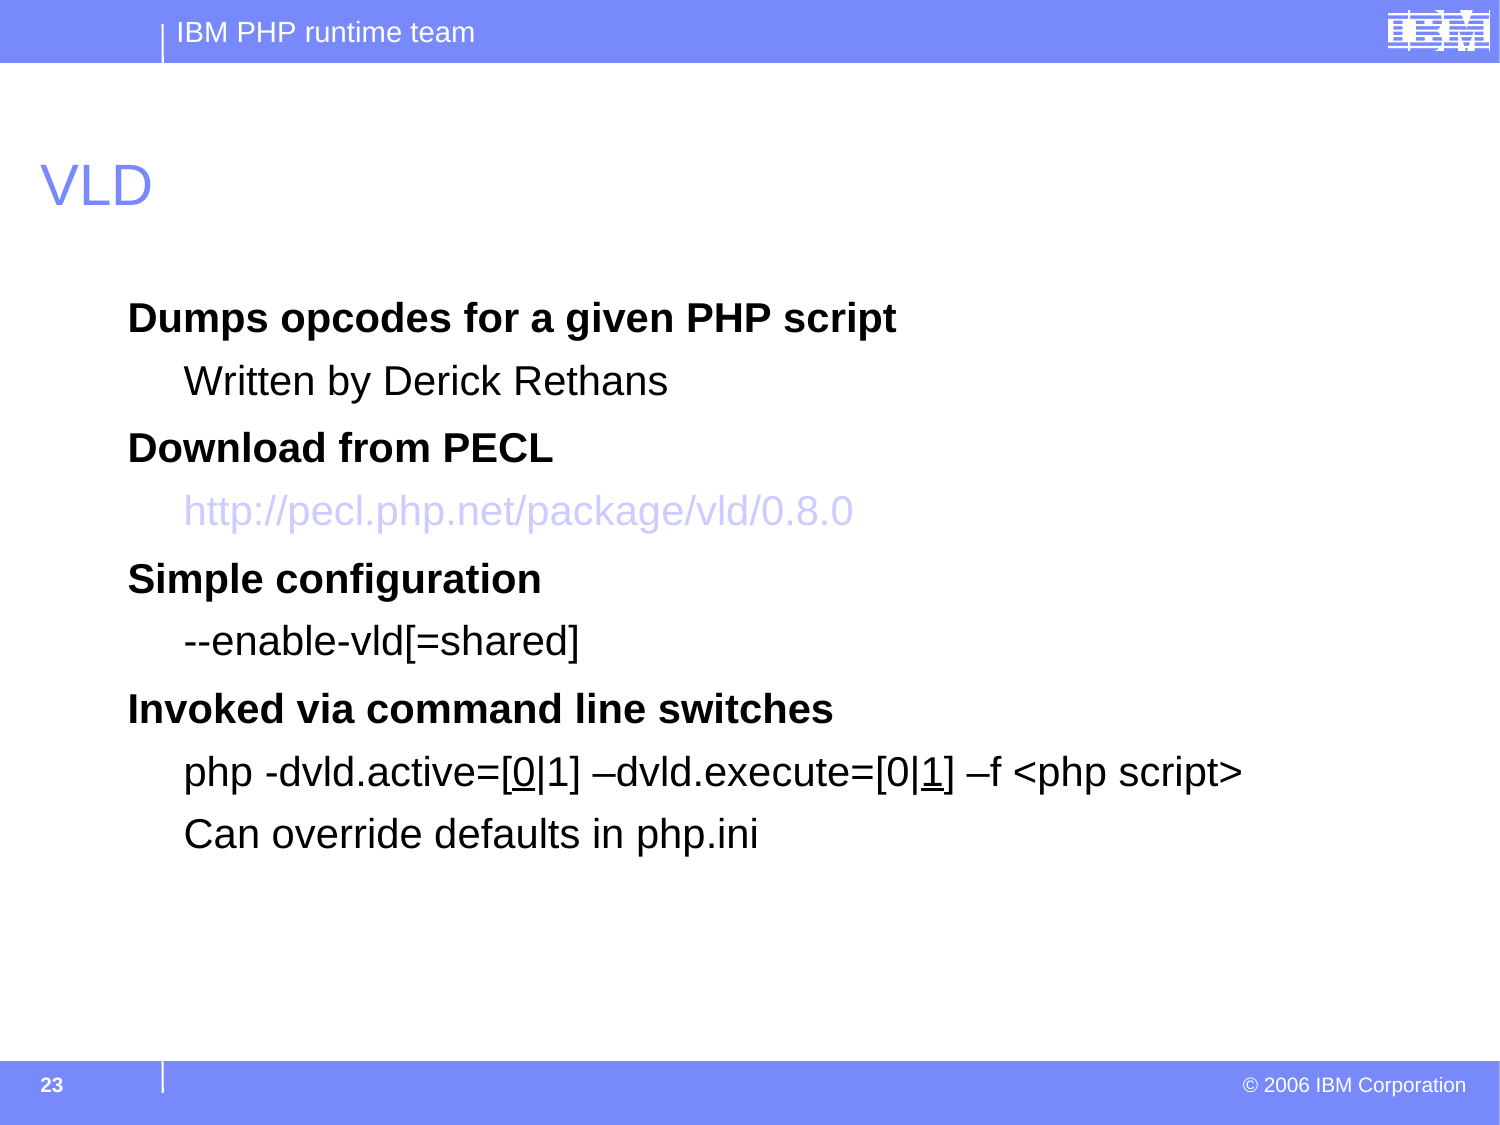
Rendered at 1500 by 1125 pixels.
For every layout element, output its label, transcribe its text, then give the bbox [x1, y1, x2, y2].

title VLD [25, 123, 1378, 225]
list Dumps opcodes for a given PHP script Written by Derick Rethans Download from PECL http://pecl.php.net/package/vld/0.8.0 Simple configuration --enable-vld[=shared] Invoked via command line switches php -dvld.active=[0|1] –dvld.execute=[0|1] –f <php script> Can override defaults in php.ini [112, 291, 1388, 1085]
